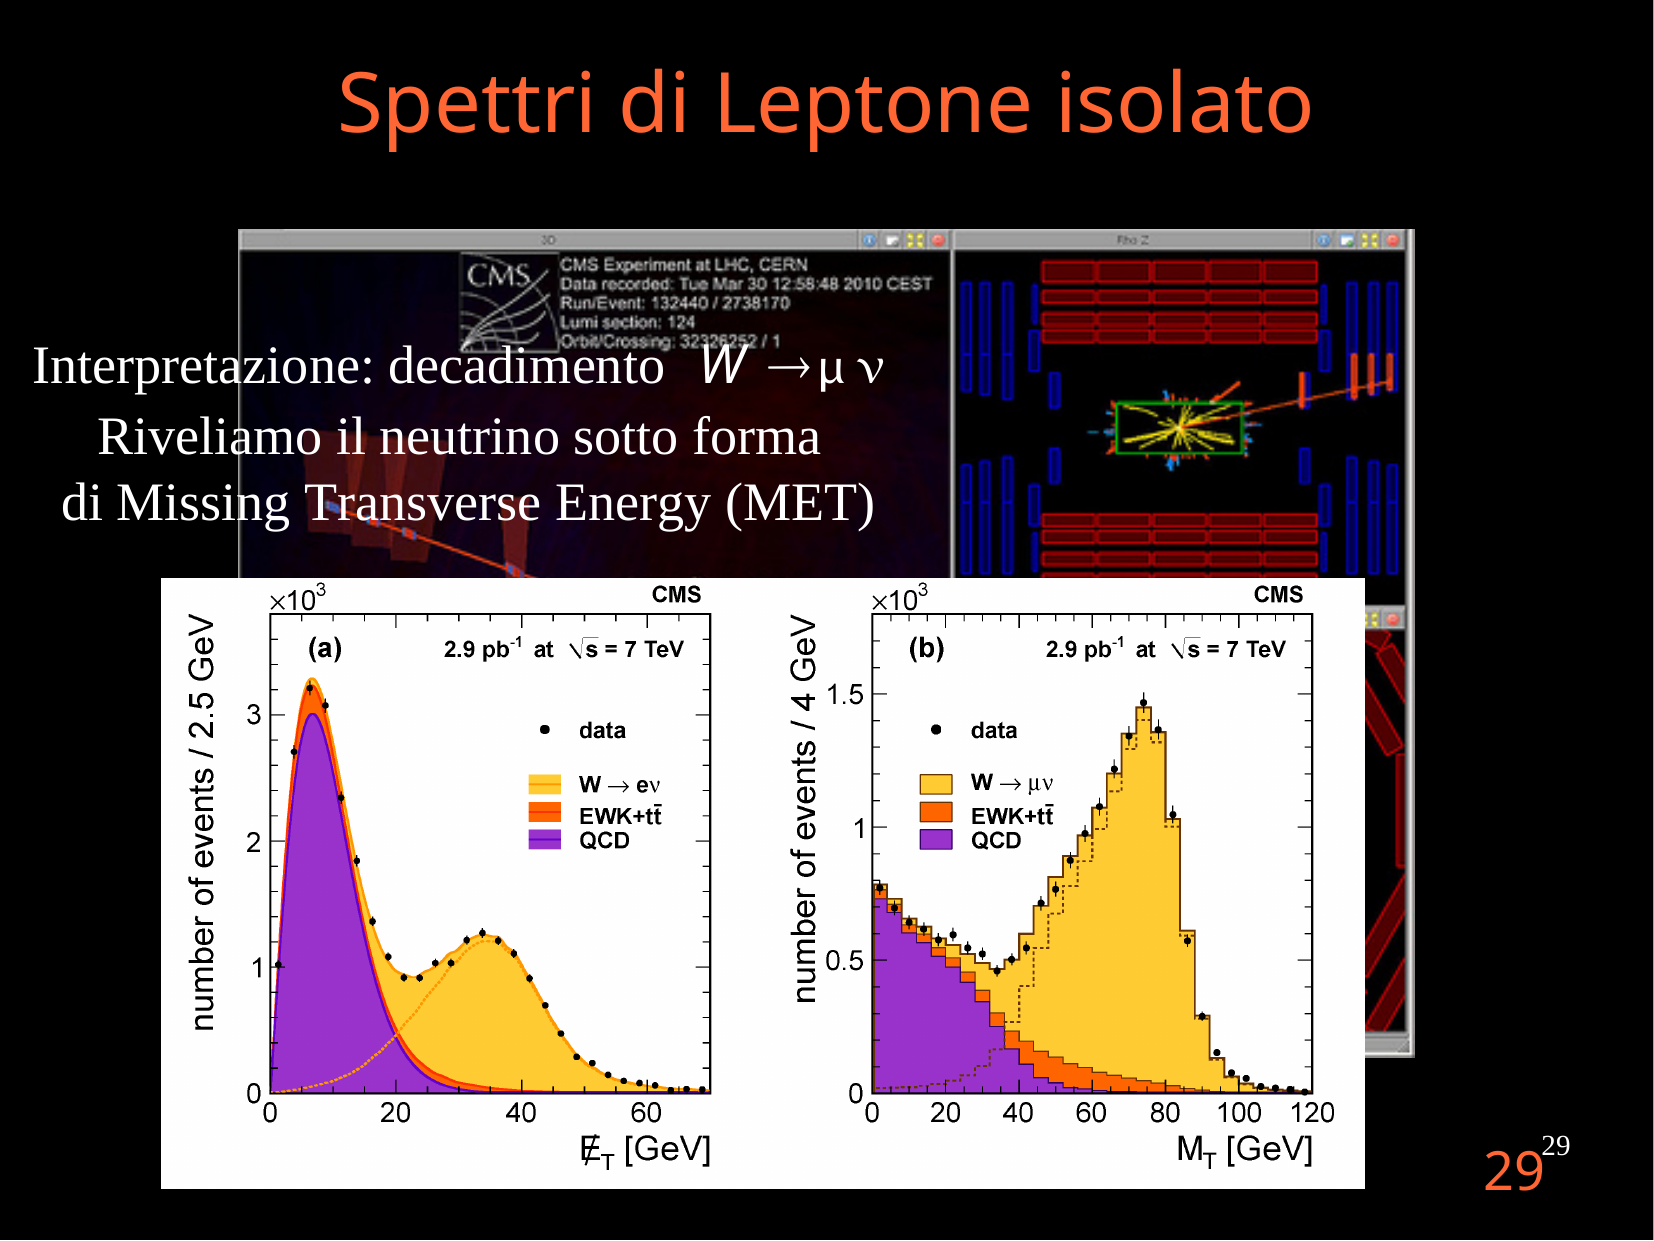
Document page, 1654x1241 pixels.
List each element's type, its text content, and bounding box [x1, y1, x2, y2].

title Spettri di Leptone isolato [82, 47, 1571, 153]
chart [24, 332, 895, 534]
picture [161, 229, 1415, 1189]
